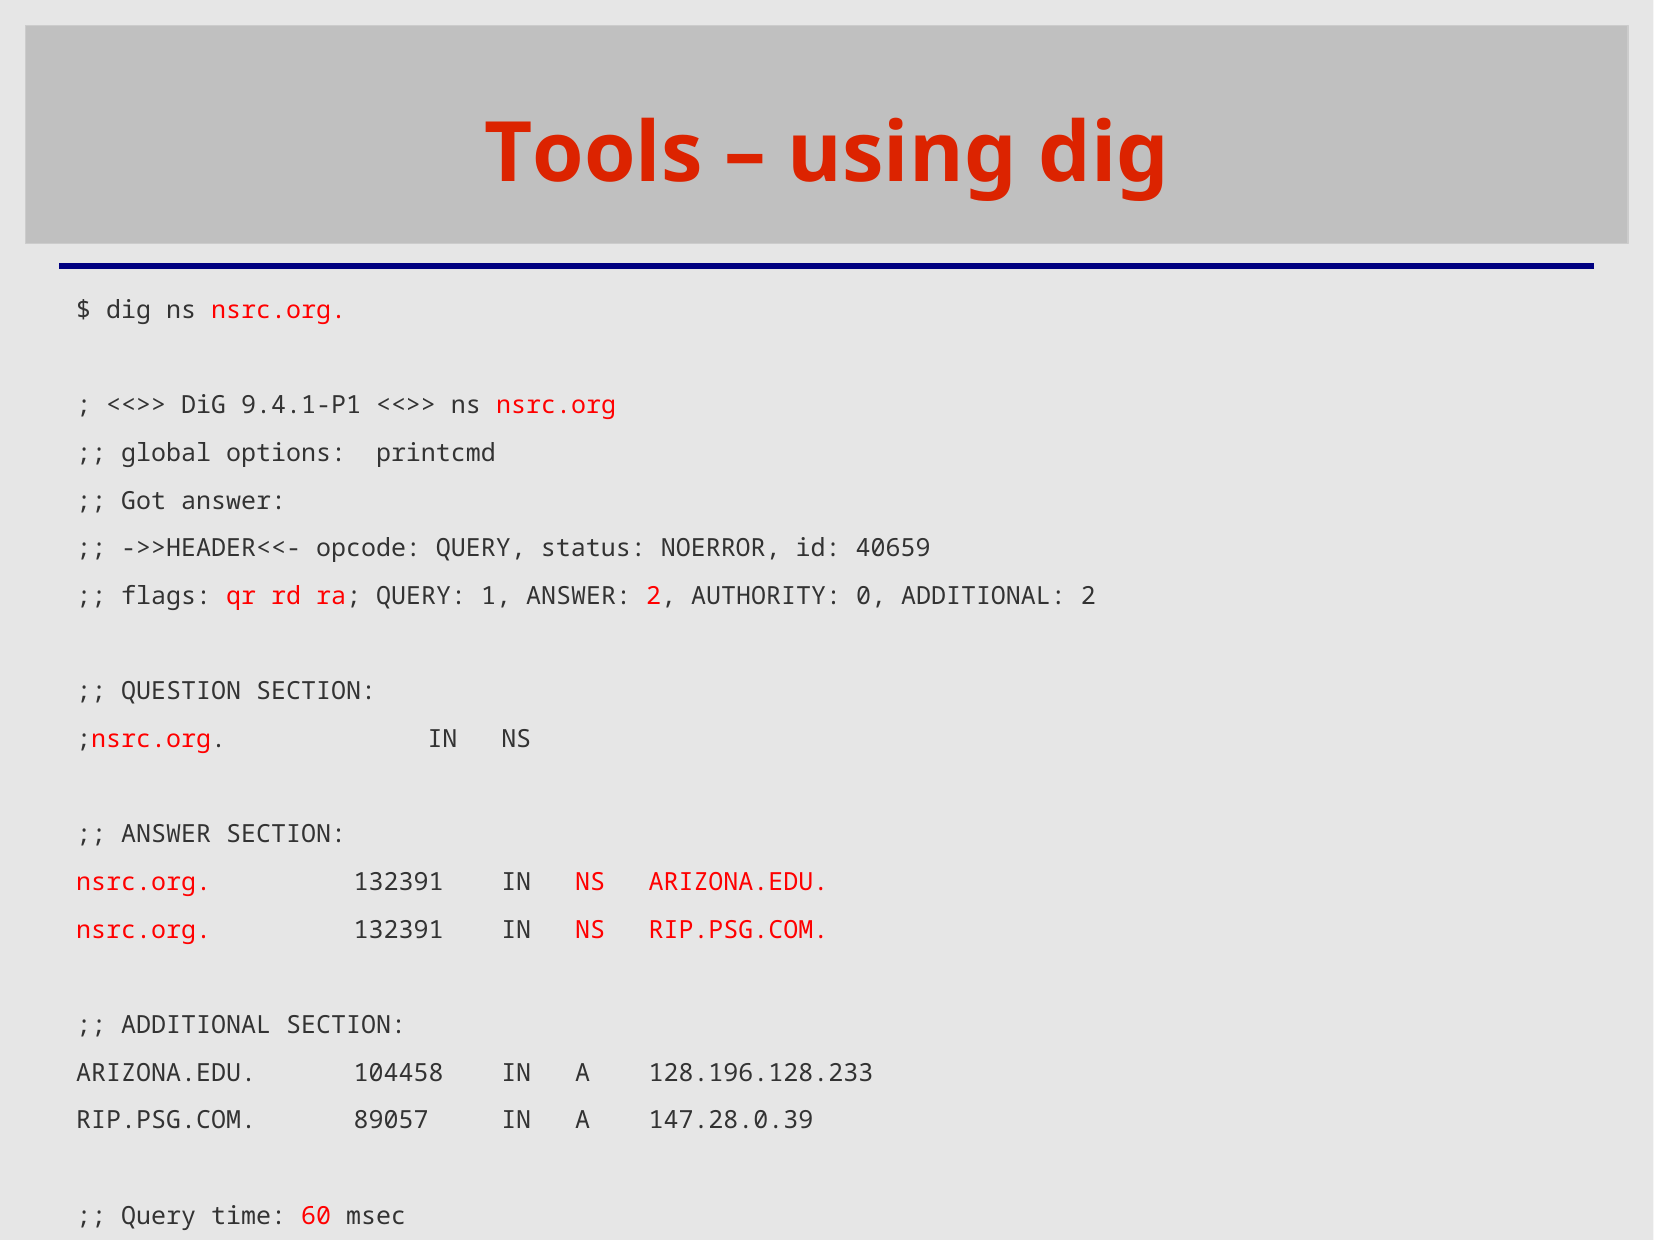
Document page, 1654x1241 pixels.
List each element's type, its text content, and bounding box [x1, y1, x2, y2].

title Tools – using dig [121, 53, 1534, 246]
list $ dig ns nsrc.org. ; <<>> DiG 9.4.1-P1 <<>> ns nsrc.org ;; global options: printcmd ;; Got answer: ;; ->>HEADER<<- opcode: QUERY, status: NOERROR, id: 40659 ;; flags: qr rd ra; QUERY: 1, ANSWER: 2, AUTHORITY: 0, ADDITIONAL: 2 ;; QUESTION SECTION: ;nsrc.org. IN NS ;; ANSWER SECTION: nsrc.org. 132391 IN NS ARIZONA.EDU. nsrc.org. 132391 IN NS RIP.PSG.COM. ;; ADDITIONAL SECTION: ARIZONA.EDU. 104458 IN A 128.196.128.233 RIP.PSG.COM. 89057 IN A 147.28.0.39 ;; Query time: 60 msec ;; SERVER: 212.38.128.2#53(212.38.128.2) ;; WHEN: Tue Nov 27 02:58:37 2007 ;; MSG SIZE rcvd: 108 [59, 292, 1594, 1222]
